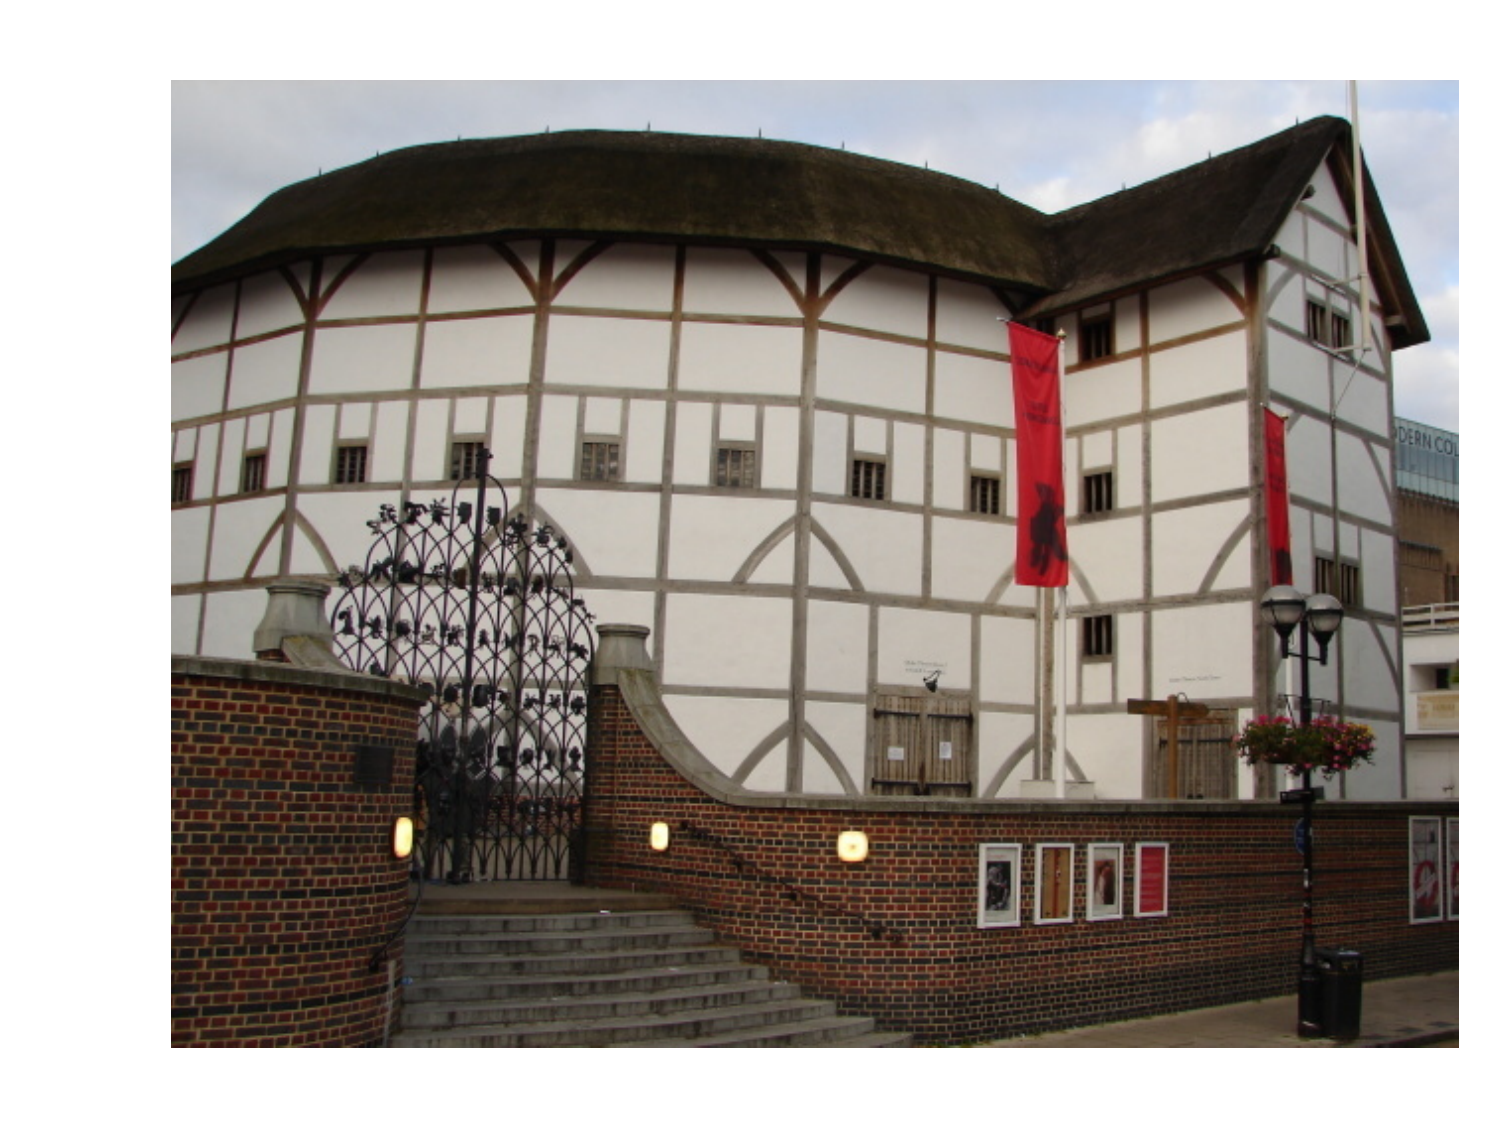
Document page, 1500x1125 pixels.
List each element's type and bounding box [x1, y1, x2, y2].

picture [171, 80, 1459, 1048]
